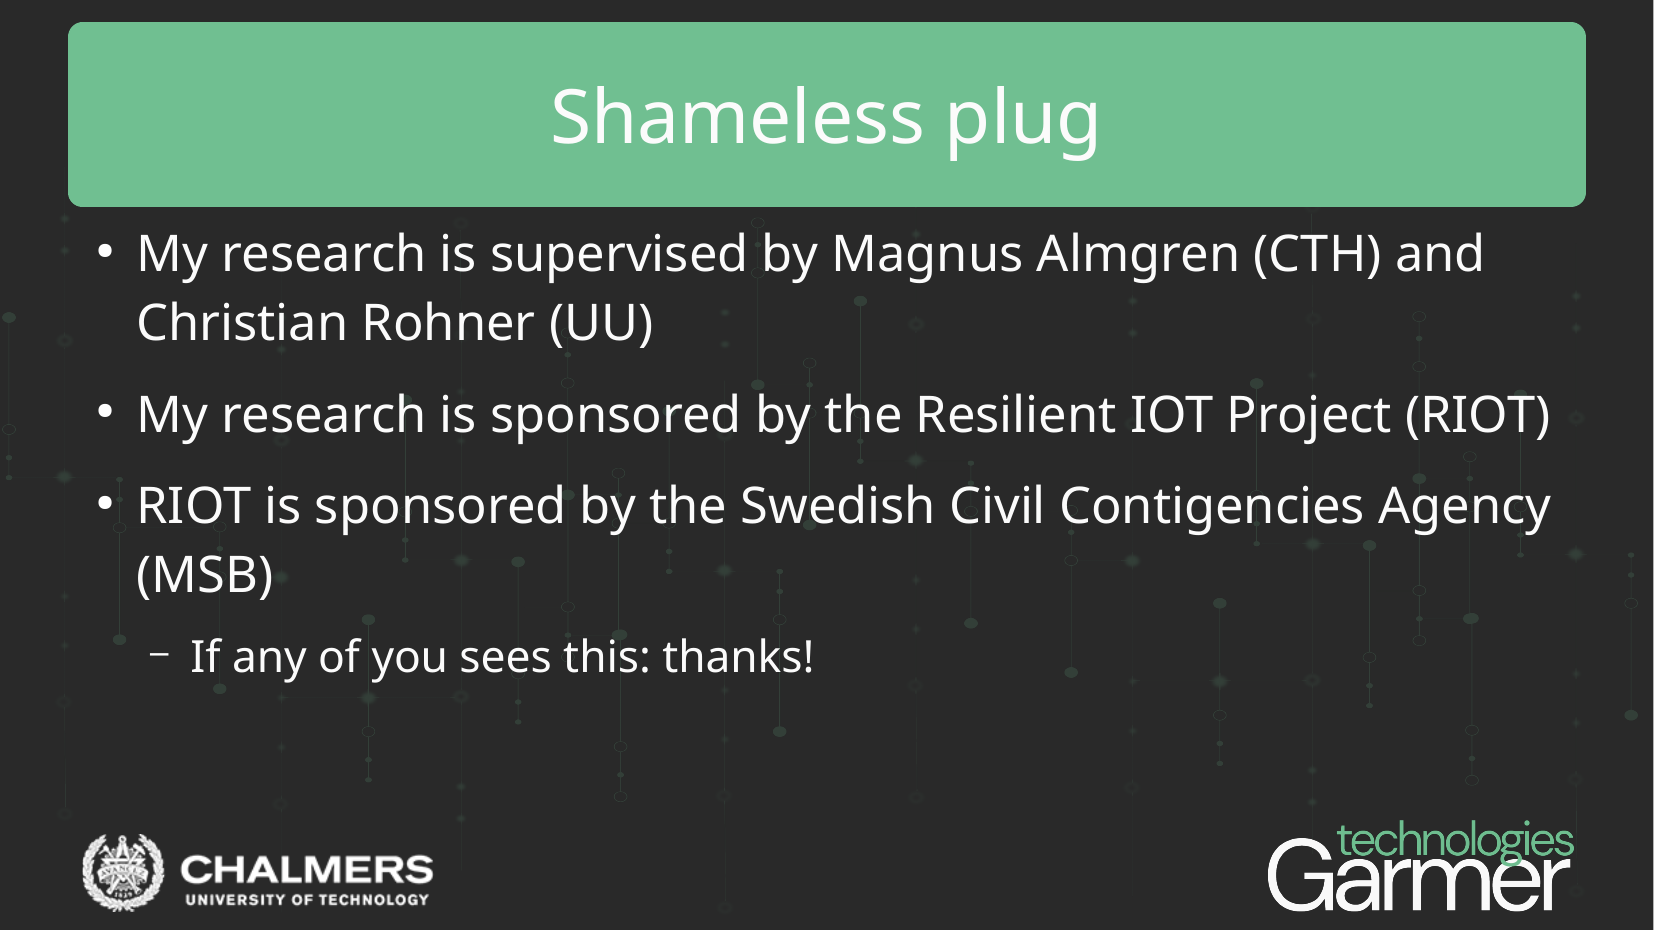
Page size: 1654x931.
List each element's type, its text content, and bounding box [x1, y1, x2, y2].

picture [1246, 807, 1607, 912]
picture [82, 834, 443, 912]
title Shameless plug [82, 37, 1571, 193]
list My research is supervised by Magnus Almgren (CTH) and Christian Rohner (UU) My research is sponsored by the Resilient IOT Project (RIOT) RIOT is sponsored by the Swedish Civil Contigencies Agency (MSB) If any of you sees this: thanks! [82, 217, 1571, 758]
